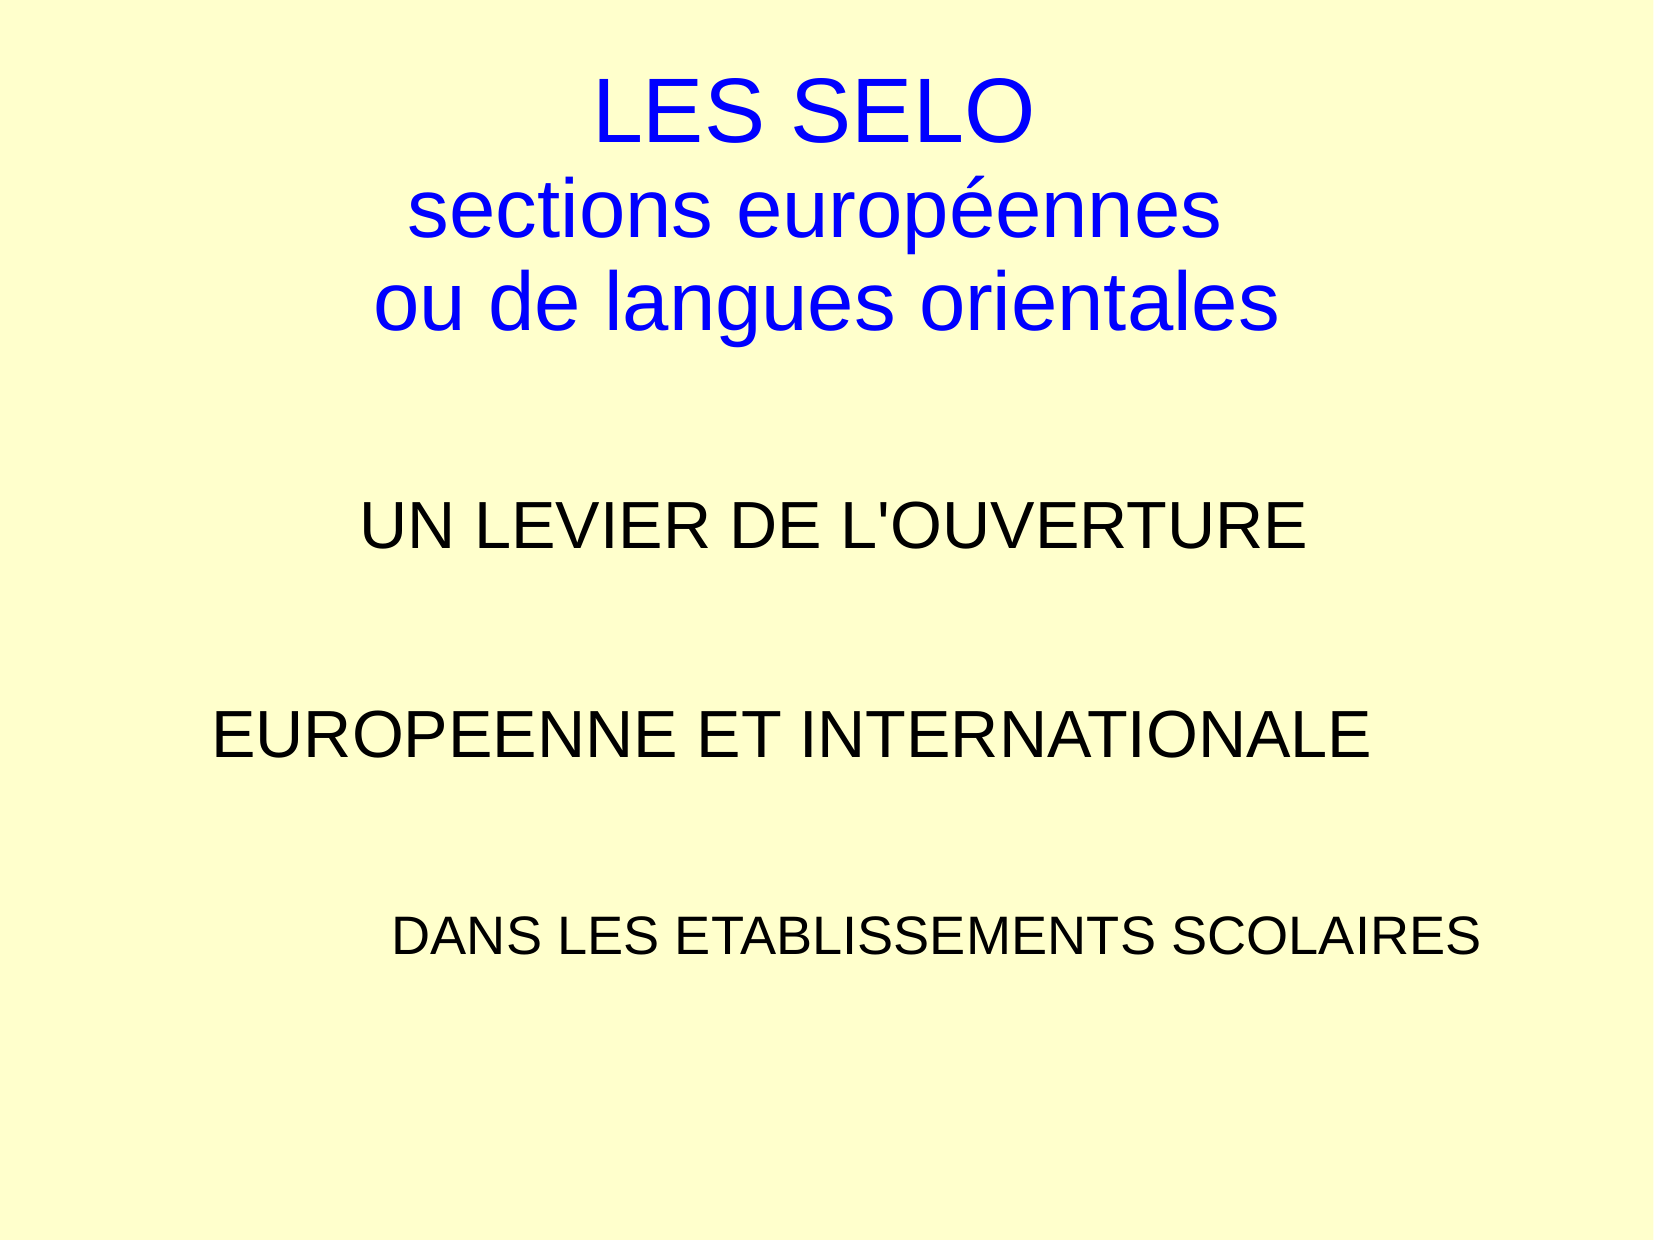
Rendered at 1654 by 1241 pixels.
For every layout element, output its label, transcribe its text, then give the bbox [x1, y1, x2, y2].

title LES SELO sections européennes ou de langues orientales [82, 0, 1571, 349]
list UN LEVIER DE L'OUVERTURE EUROPEENNE ET INTERNATIONALE DANS LES ETABLISSEMENTS SCOLAIRES [82, 383, 1595, 1241]
